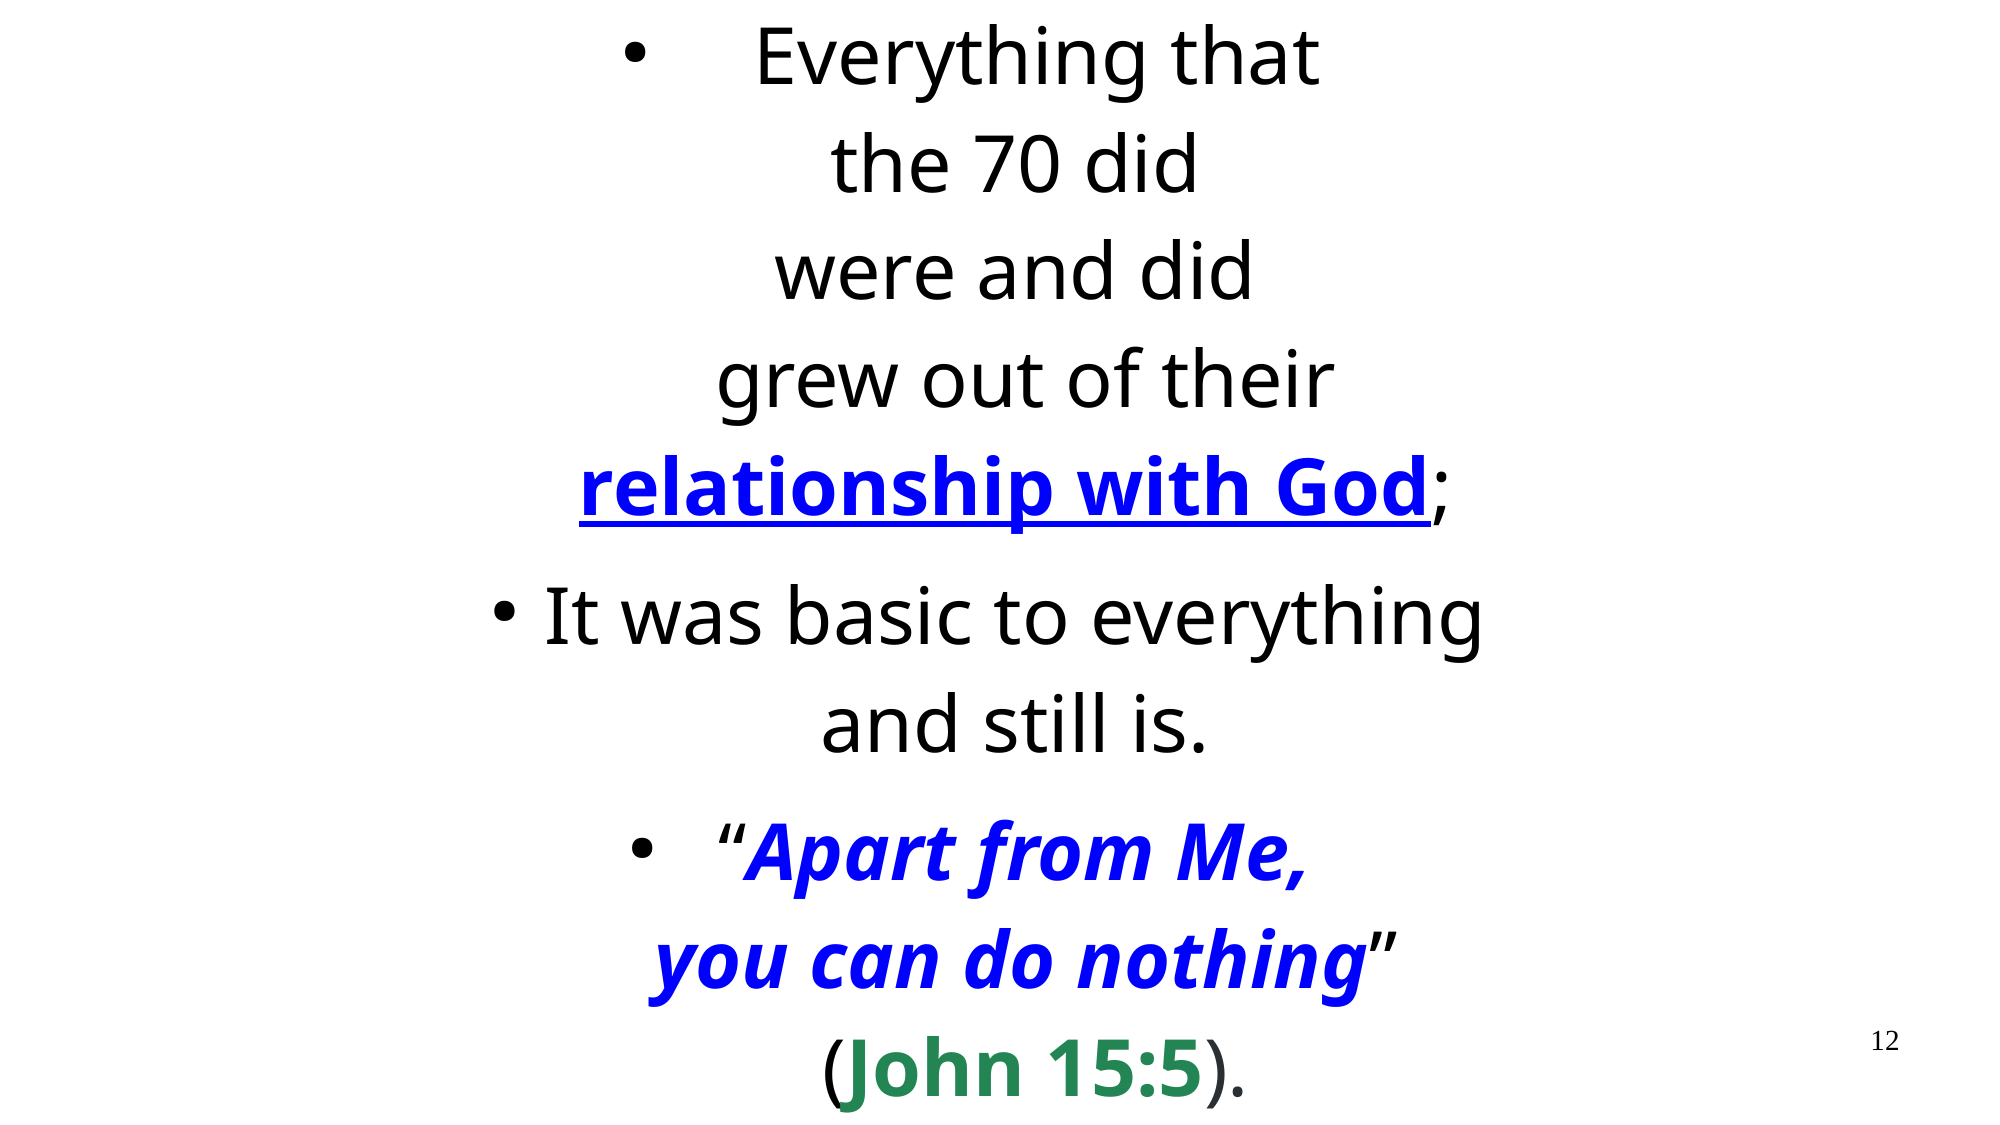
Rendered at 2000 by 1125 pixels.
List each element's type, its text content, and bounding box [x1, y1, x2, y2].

list Everything that the 70 did were and did grew out of their relationship with God; It was basic to everything and still is. “Apart from Me, you can do nothing” (John 15:5). [0, 0, 1996, 1123]
